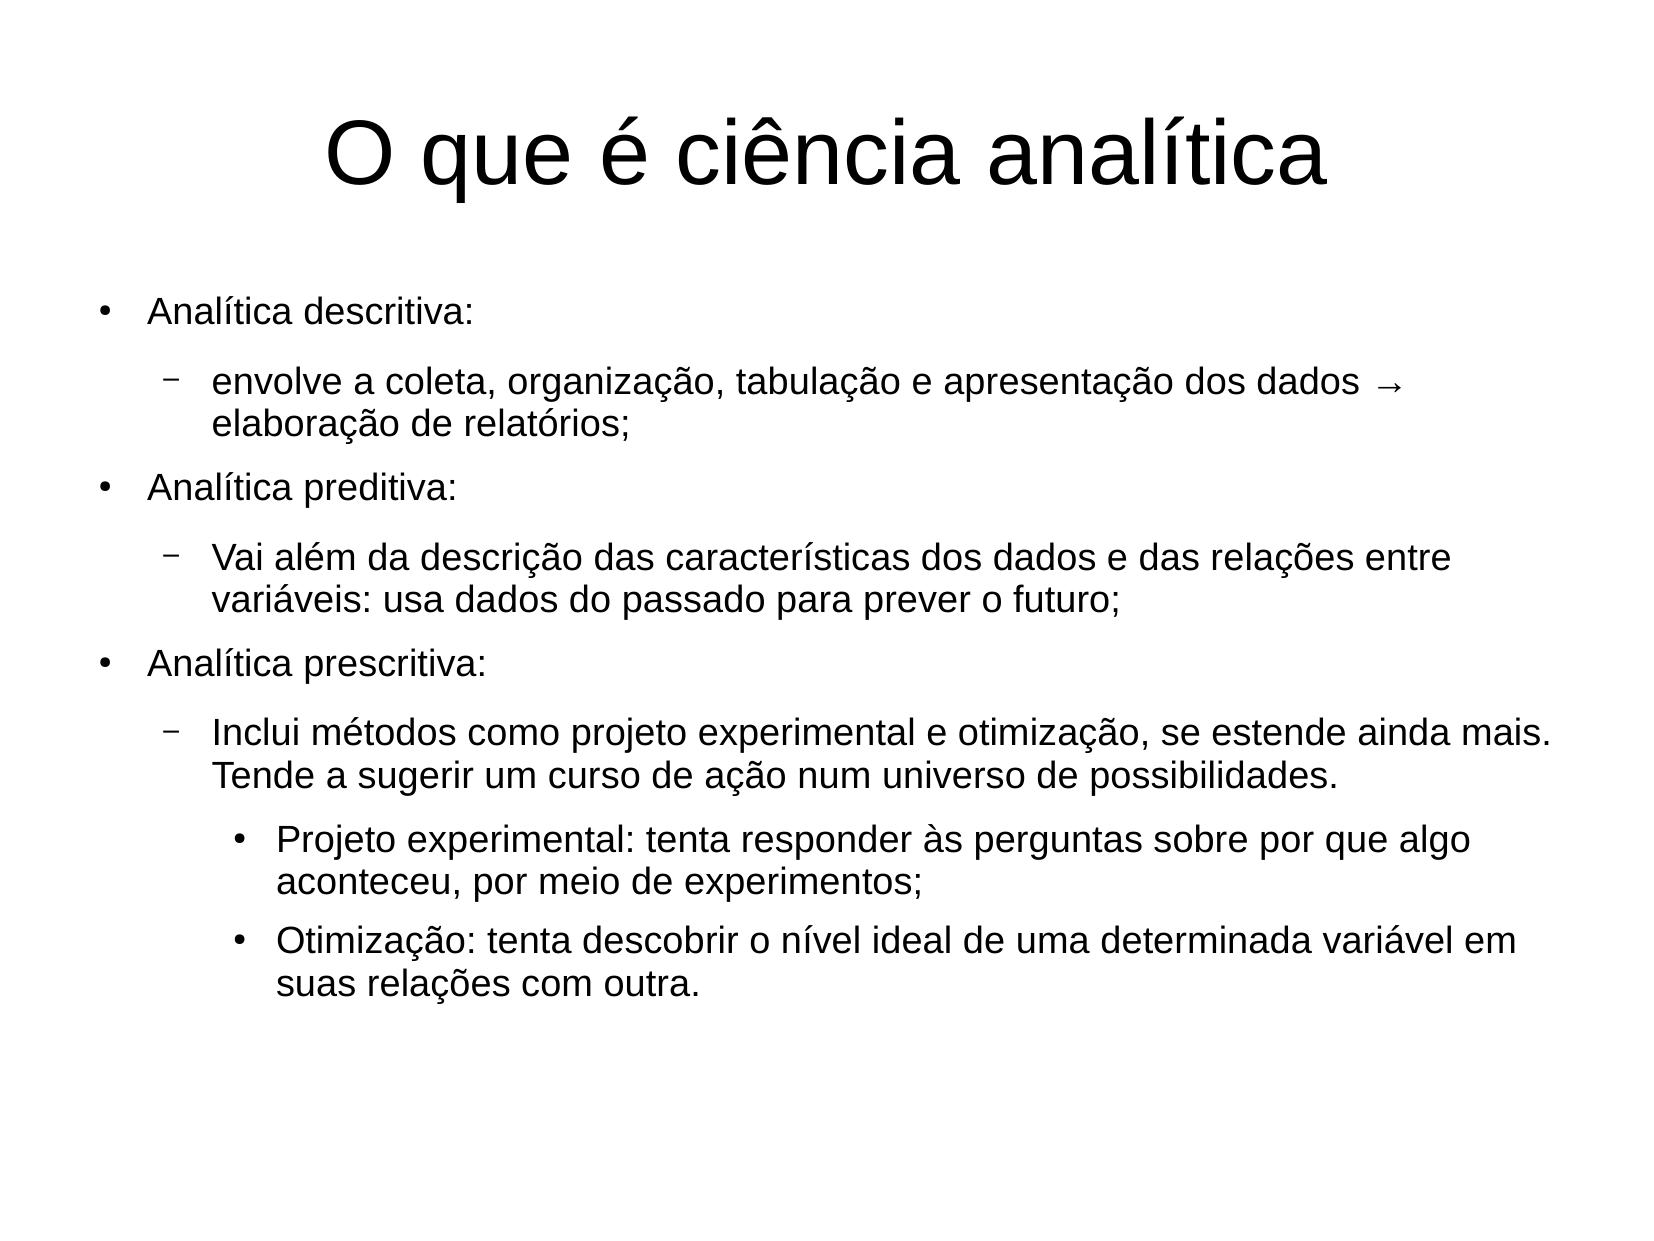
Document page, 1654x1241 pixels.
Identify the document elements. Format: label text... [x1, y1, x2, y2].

list Analítica descritiva: envolve a coleta, organização, tabulação e apresentação dos dados → elaboração de relatórios; Analítica preditiva: Vai além da descrição das características dos dados e das relações entre variáveis: usa dados do passado para prever o futuro; Analítica prescritiva: Inclui métodos como projeto experimental e otimização, se estende ainda mais. Tende a sugerir um curso de ação num universo de possibilidades. Projeto experimental: tenta responder às perguntas sobre por que algo aconteceu, por meio de experimentos; Otimização: tenta descobrir o nível ideal de uma determinada variável em suas relações com outra. [82, 290, 1571, 1010]
title O que é ciência analítica [82, 49, 1571, 257]
